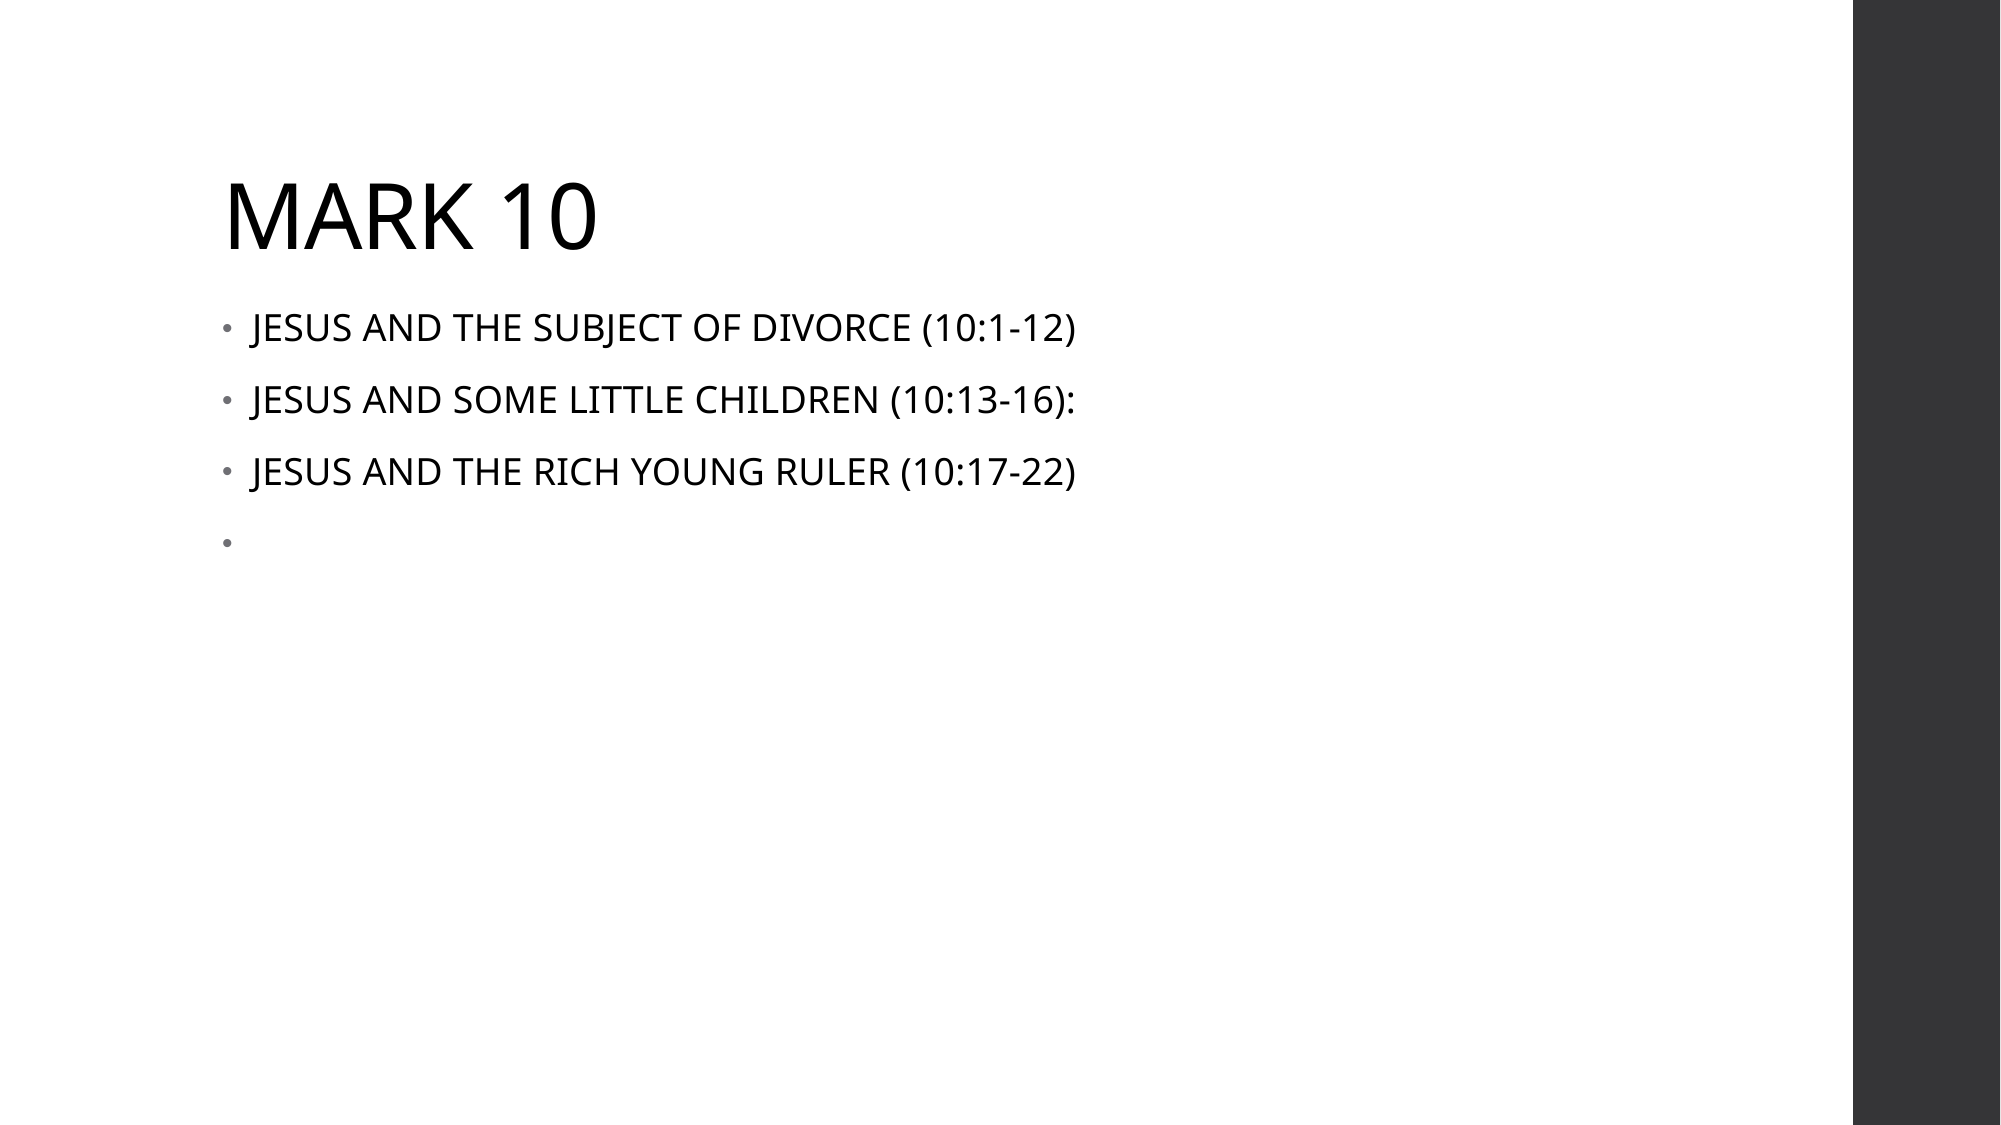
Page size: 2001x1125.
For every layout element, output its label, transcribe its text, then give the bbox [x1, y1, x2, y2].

list JESUS AND THE SUBJECT OF DIVORCE (10:1-12) JESUS AND SOME LITTLE CHILDREN (10:13-16): JESUS AND THE RICH YOUNG RULER (10:17-22) [206, 299, 1617, 1014]
title MARK 10 [206, 60, 1797, 278]
